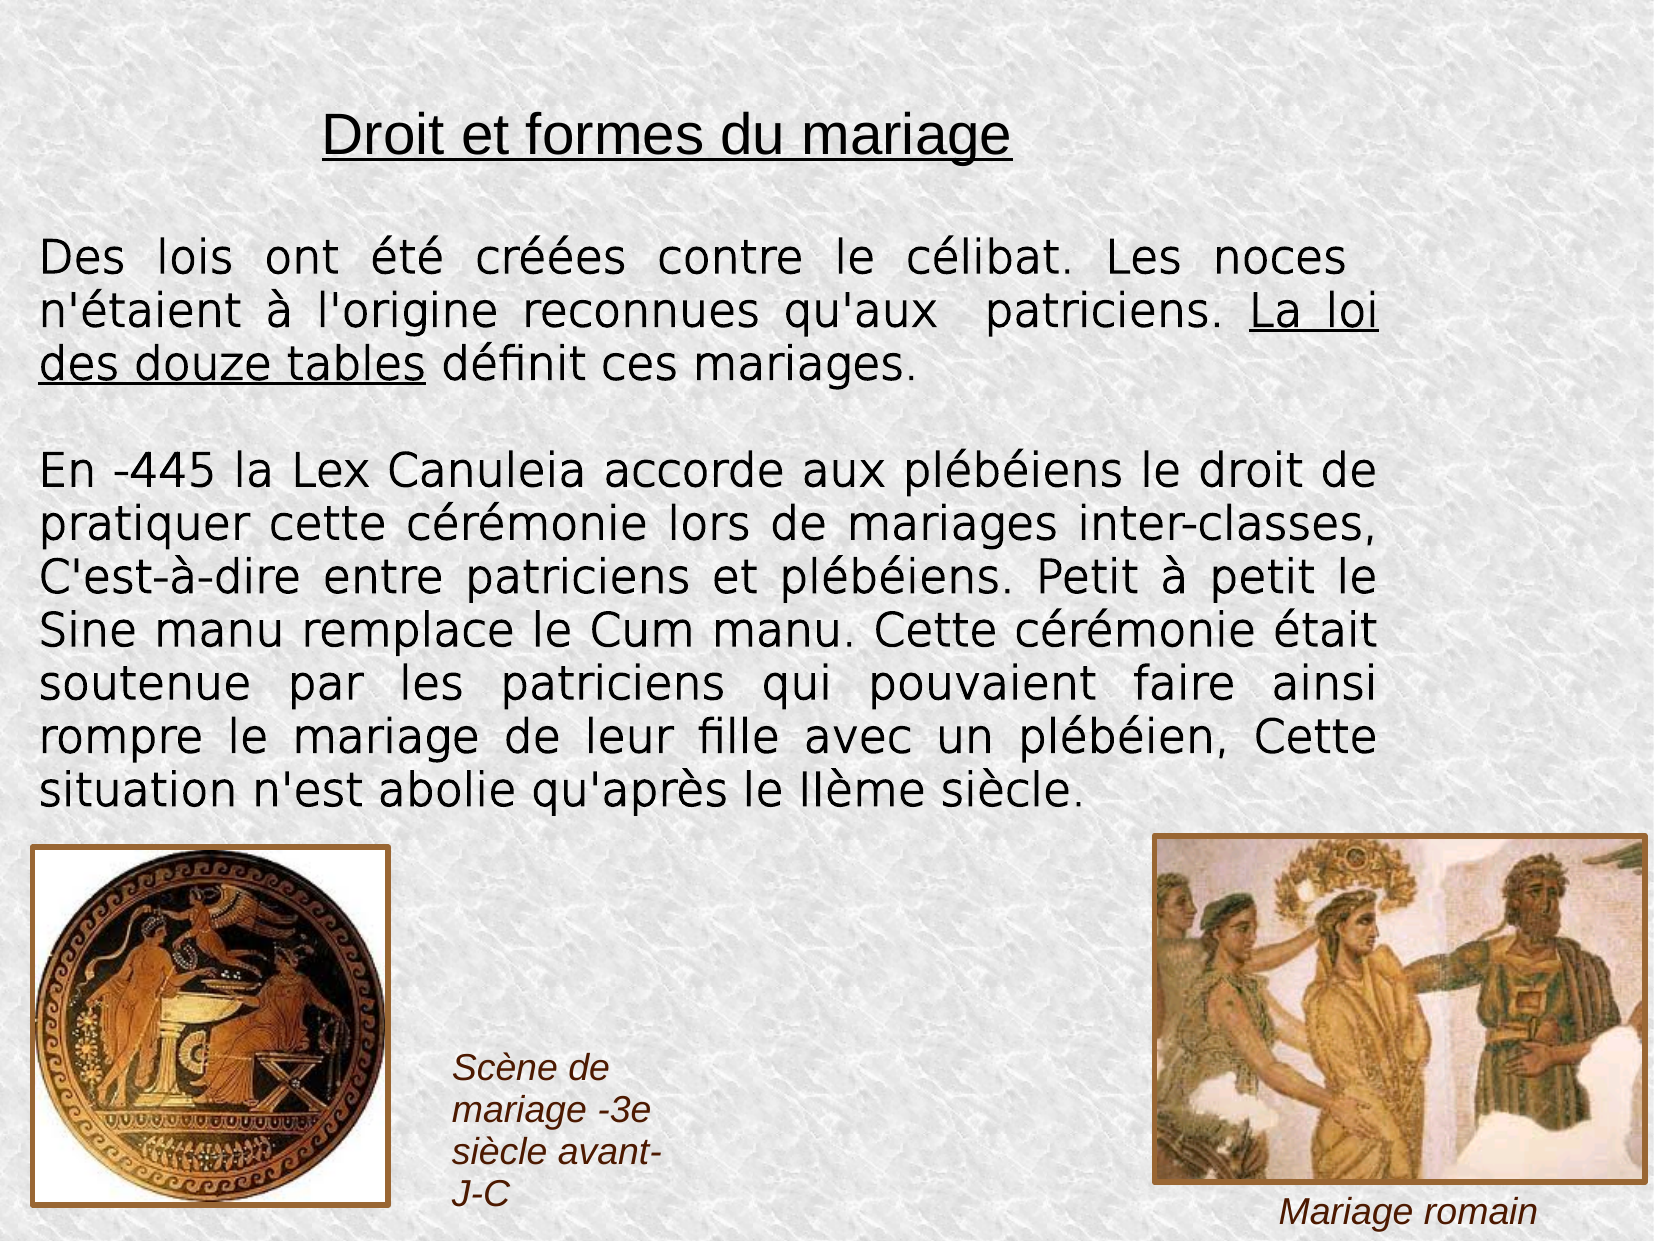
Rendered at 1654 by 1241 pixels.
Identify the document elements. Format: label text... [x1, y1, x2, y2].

picture [0, 0, 1654, 1241]
text_box Droit et formes du mariage [307, 94, 1323, 175]
text_box Mariage romain [1263, 1183, 1607, 1241]
picture [35, 850, 386, 1202]
text_box Des lois ont été créées contre le célibat. Les noces n'étaient à l'origine reconnues qu'aux patriciens. La loi des douze tables définit ces mariages. En -445 la Lex Canuleia accorde aux plébéiens le droit de pratiquer cette cérémonie lors de mariages inter-classes, C'est-à-dire entre patriciens et plébéiens. Petit à petit le Sine manu remplace le Cum manu. Cette cérémonie était soutenue par les patriciens qui pouvaient faire ainsi rompre le mariage de leur fille avec un plébéien, Cette situation n'est abolie qu'après le IIème siècle. [23, 35, 1394, 860]
picture [1157, 838, 1642, 1180]
text_box Scène de mariage -3e siècle avant-J-C [437, 1039, 708, 1222]
